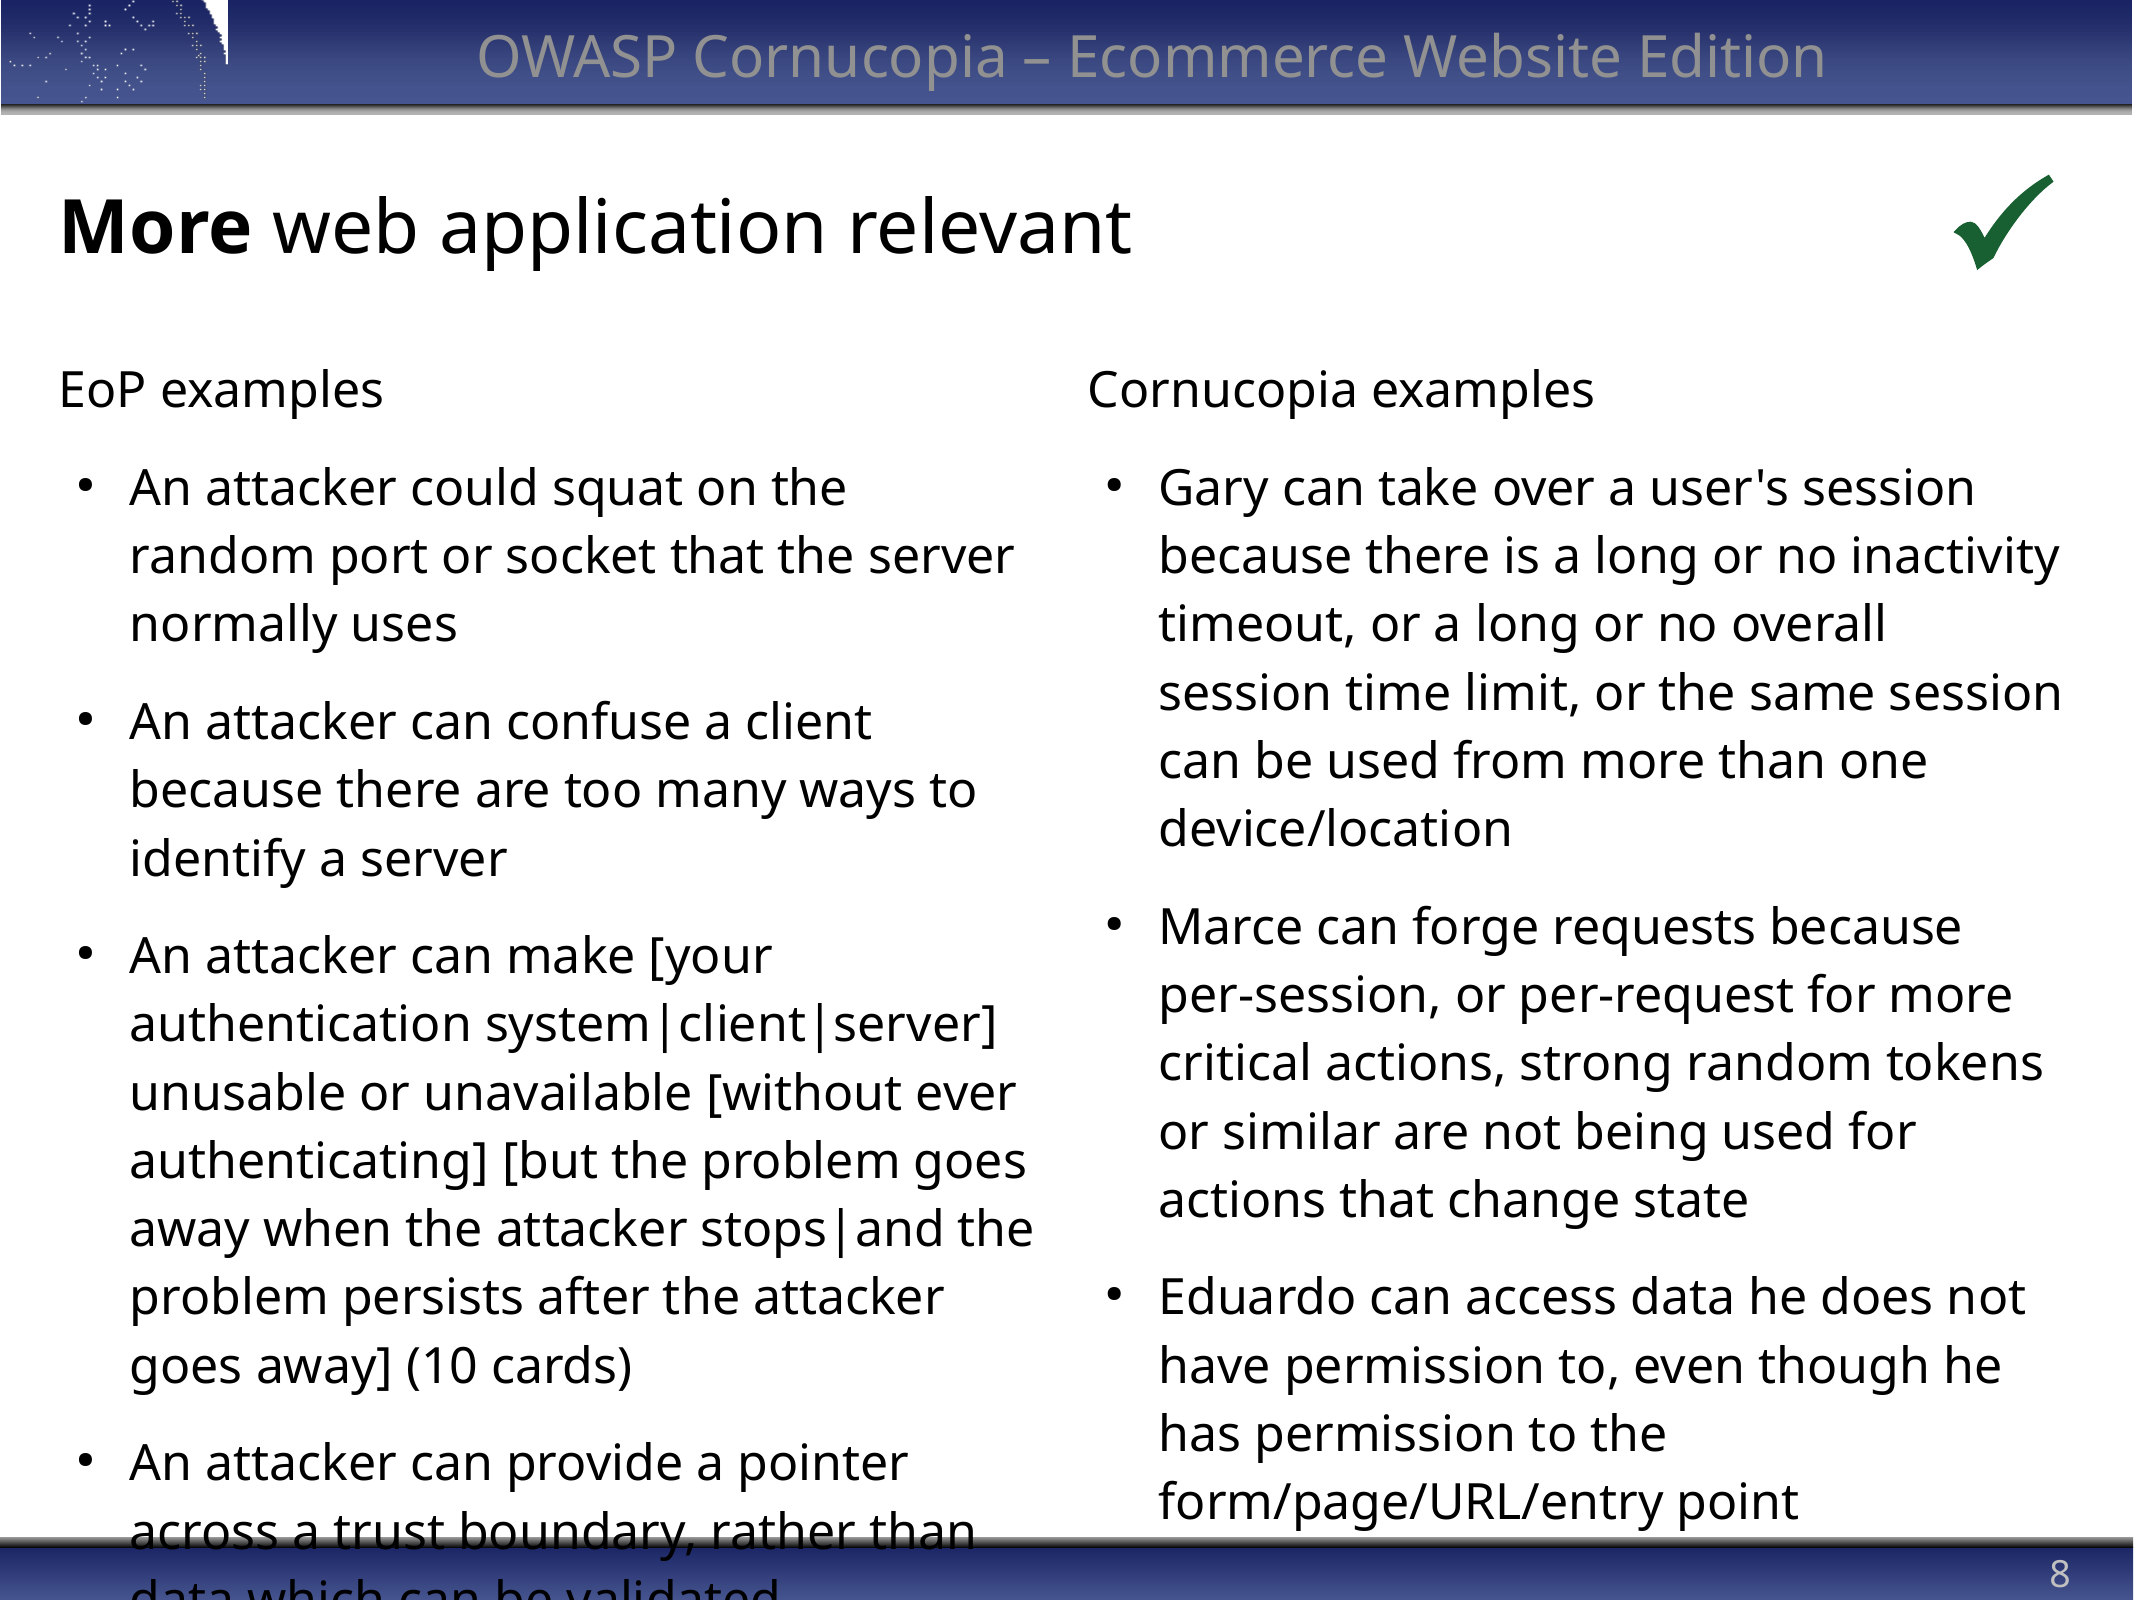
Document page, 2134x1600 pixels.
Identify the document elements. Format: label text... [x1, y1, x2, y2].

list EoP examples An attacker could squat on the random port or socket that the server normally uses An attacker can confuse a client because there are too many ways to identify a server An attacker can make [your authentication system|client|server] unusable or unavailable [without ever authenticating] [but the problem goes away when the attacker stops|and the problem persists after the attacker goes away] (10 cards) An attacker can provide a pointer across a trust boundary, rather than data which can be validated [58, 354, 1039, 1536]
list Cornucopia examples Gary can take over a user's session because there is a long or no inactivity timeout, or a long or no overall session time limit, or the same session can be used from more than one device/location Marce can forge requests because per-session, or per-request for more critical actions, strong random tokens or similar are not being used for actions that change state Eduardo can access data he does not have permission to, even though he has permission to the form/page/URL/entry point [1087, 354, 2068, 1536]
list ü [1730, 177, 2061, 325]
title More web application relevant [58, 124, 2126, 325]
